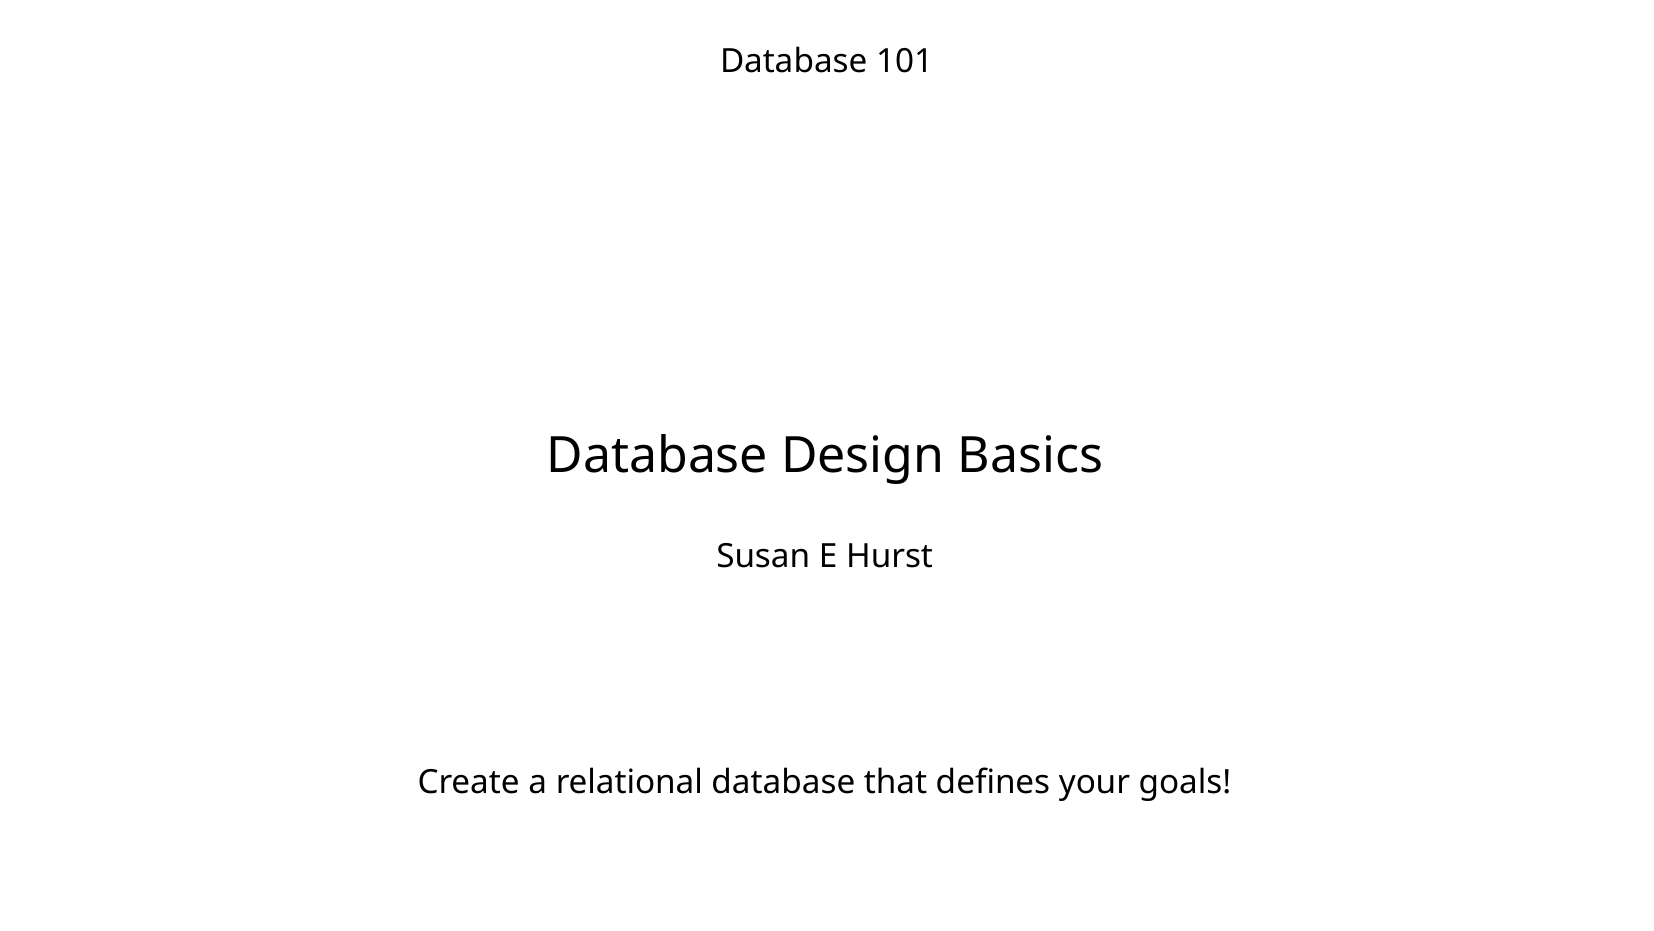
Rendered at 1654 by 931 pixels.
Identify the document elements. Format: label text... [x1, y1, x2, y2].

title Database Design Basics Susan E Hurst Create a relational database that defines your goals! [150, 193, 1501, 815]
title Database 101 [82, 37, 1571, 193]
